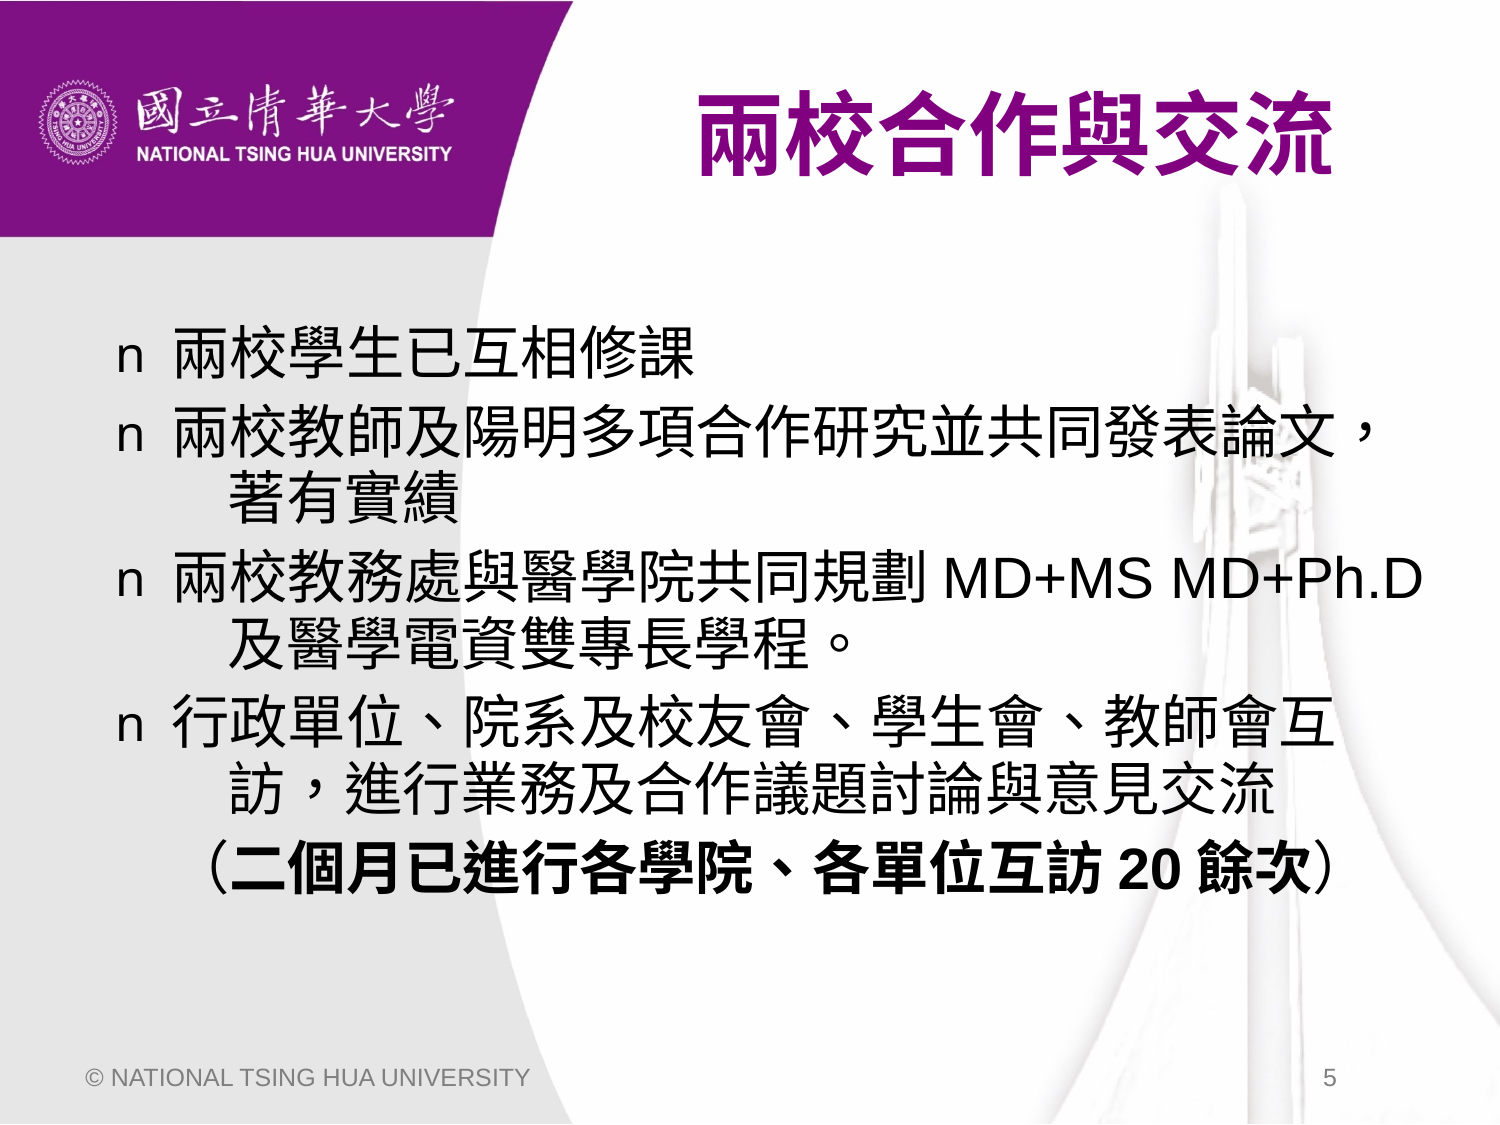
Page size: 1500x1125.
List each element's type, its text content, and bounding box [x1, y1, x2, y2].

text_box © NATIONAL TSING HUA UNIVERSITY [70, 1050, 823, 1103]
text_box [1308, 1050, 1426, 1103]
title 兩校合作與交流 [547, 38, 1426, 226]
list 兩校學生已互相修課 兩校教師及陽明多項合作研究並共同發表論文，著有實績 兩校教務處與醫學院共同規劃MD+MS MD+Ph.D 及醫學電資雙專長學程。 行政單位、院系及校友會、學生會、教師會互訪，進行業務及合作議題討論與意見交流 （二個月已進行各學院、各單位互訪20餘次） [100, 314, 1447, 965]
